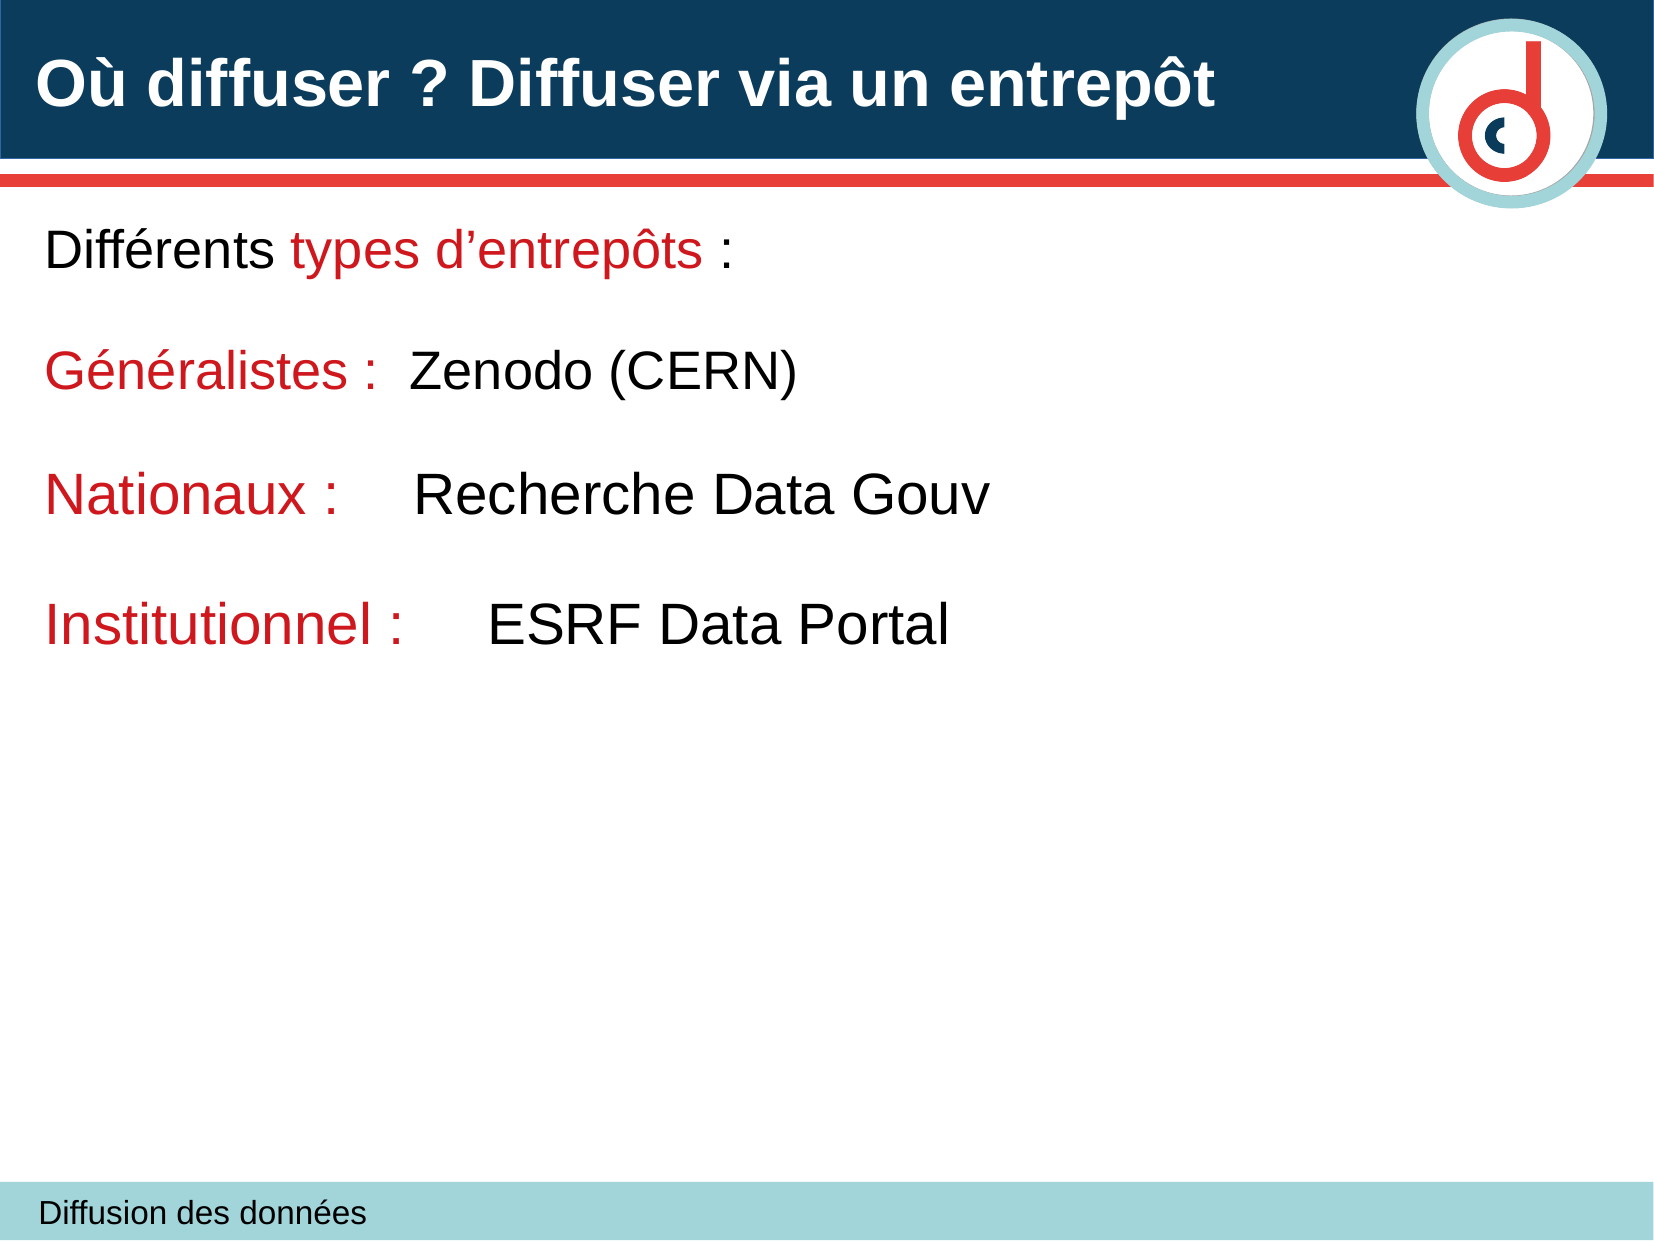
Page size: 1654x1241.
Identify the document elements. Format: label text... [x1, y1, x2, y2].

text_box Diffusion des données [23, 1187, 621, 1241]
text_box Différents types d’entrepôts : Généralistes : Zenodo (CERN) Nationaux : Recherche Data Gouv Institutionnel : ESRF Data Portal [29, 211, 1654, 1194]
title Où diffuser ? Diffuser via un entrepôt [35, 11, 1430, 159]
